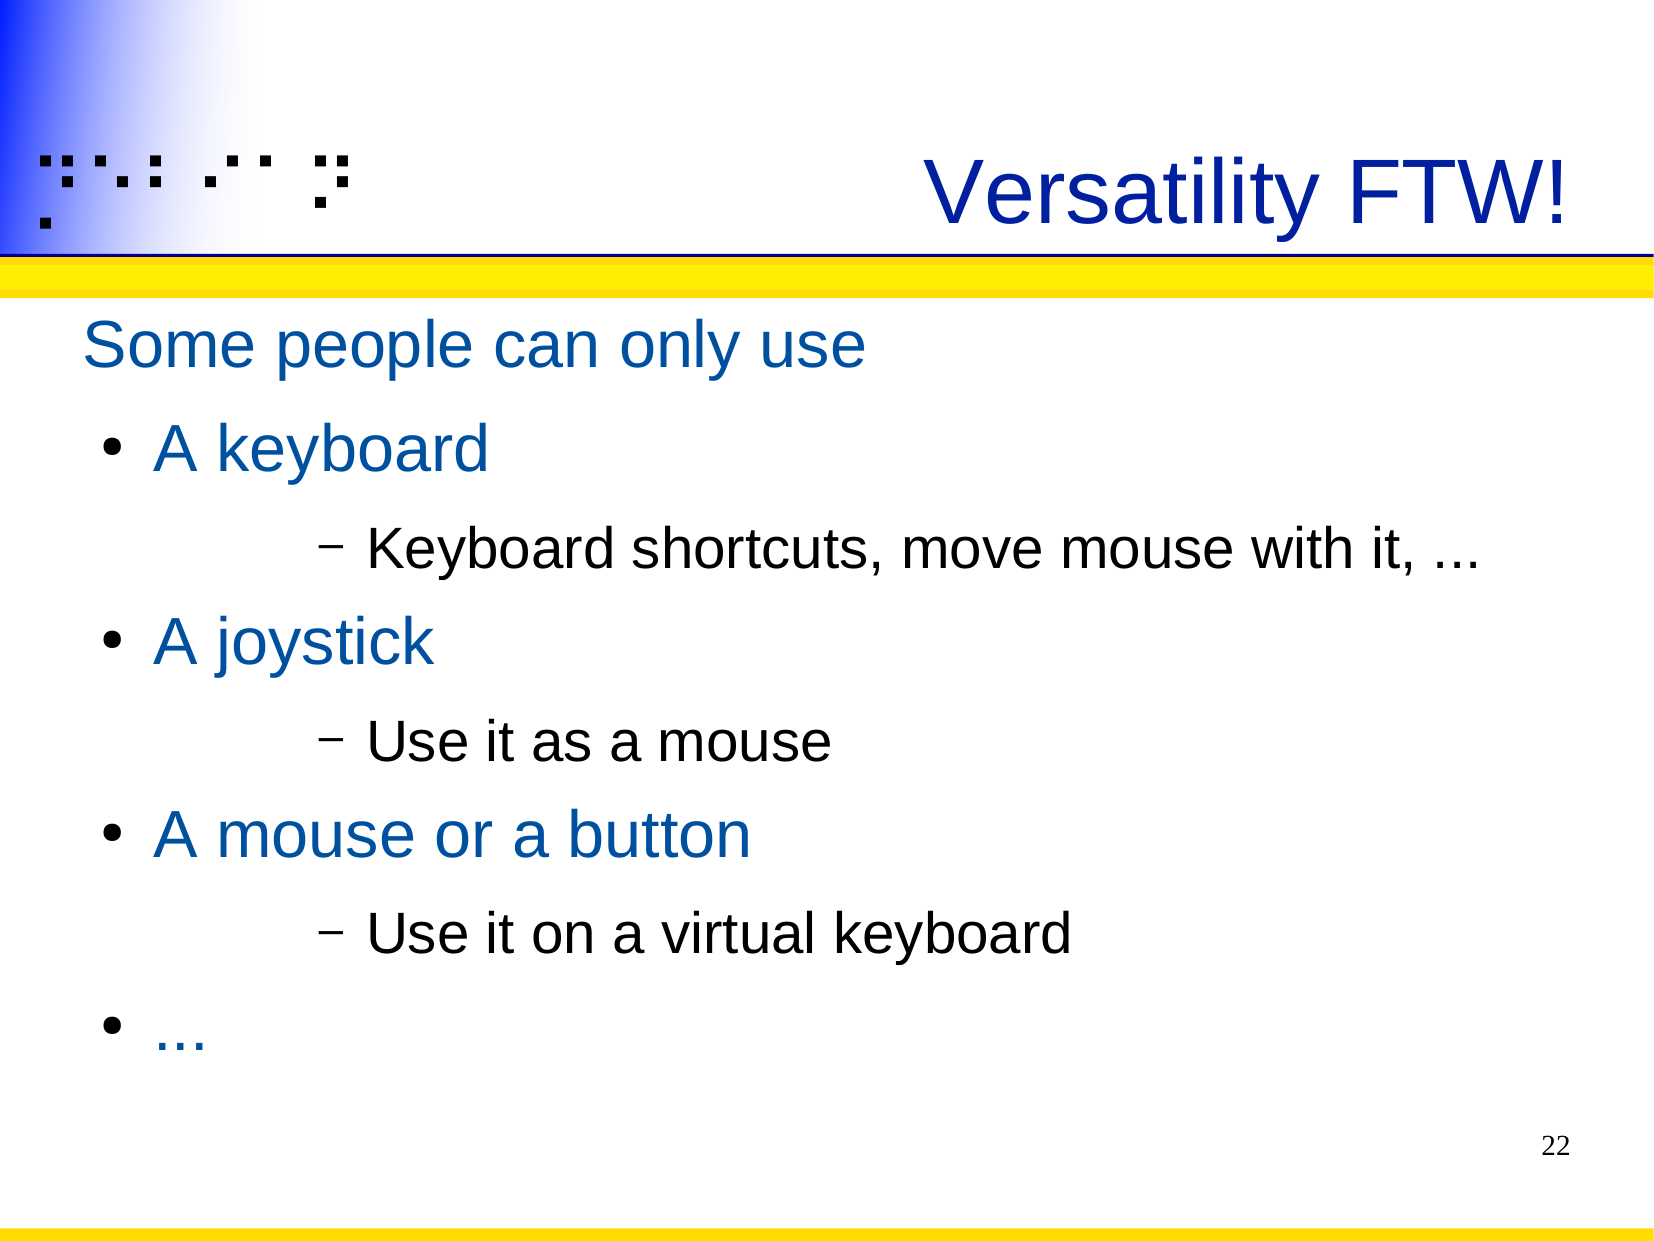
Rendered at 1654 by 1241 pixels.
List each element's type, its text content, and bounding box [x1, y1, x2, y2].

list Some people can only use A keyboard Keyboard shortcuts, move mouse with it, ... A joystick Use it as a mouse A mouse or a button Use it on a virtual keyboard ... [82, 307, 1571, 1126]
title Versatility FTW! [372, 126, 1571, 257]
